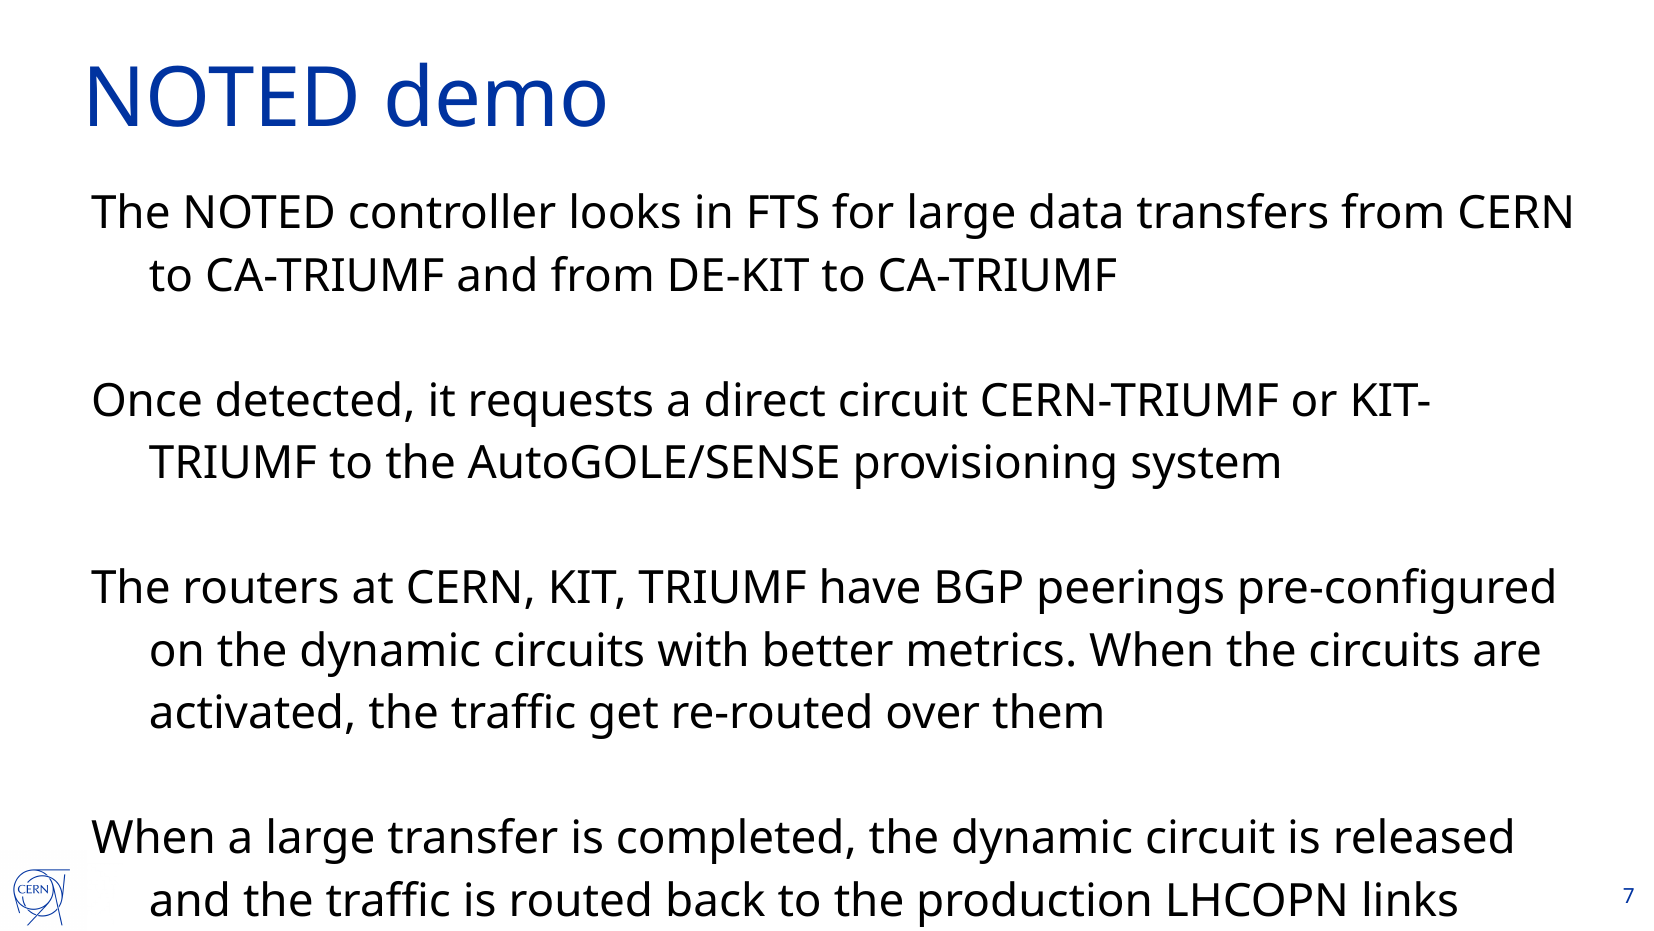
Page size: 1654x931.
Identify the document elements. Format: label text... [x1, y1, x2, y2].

text_box The NOTED controller looks in FTS for large data transfers from CERN to CA-TRIUMF and from DE-KIT to CA-TRIUMF Once detected, it requests a direct circuit CERN-TRIUMF or KIT-TRIUMF to the AutoGOLE/SENSE provisioning system The routers at CERN, KIT, TRIUMF have BGP peerings pre-configured on the dynamic circuits with better metrics. When the circuits are activated, the traffic get re-routed over them When a large transfer is completed, the dynamic circuit is released and the traffic is routed back to the production LHCOPN links [76, 172, 1601, 931]
picture [0, 850, 76, 931]
title NOTED demo [82, 37, 1571, 193]
